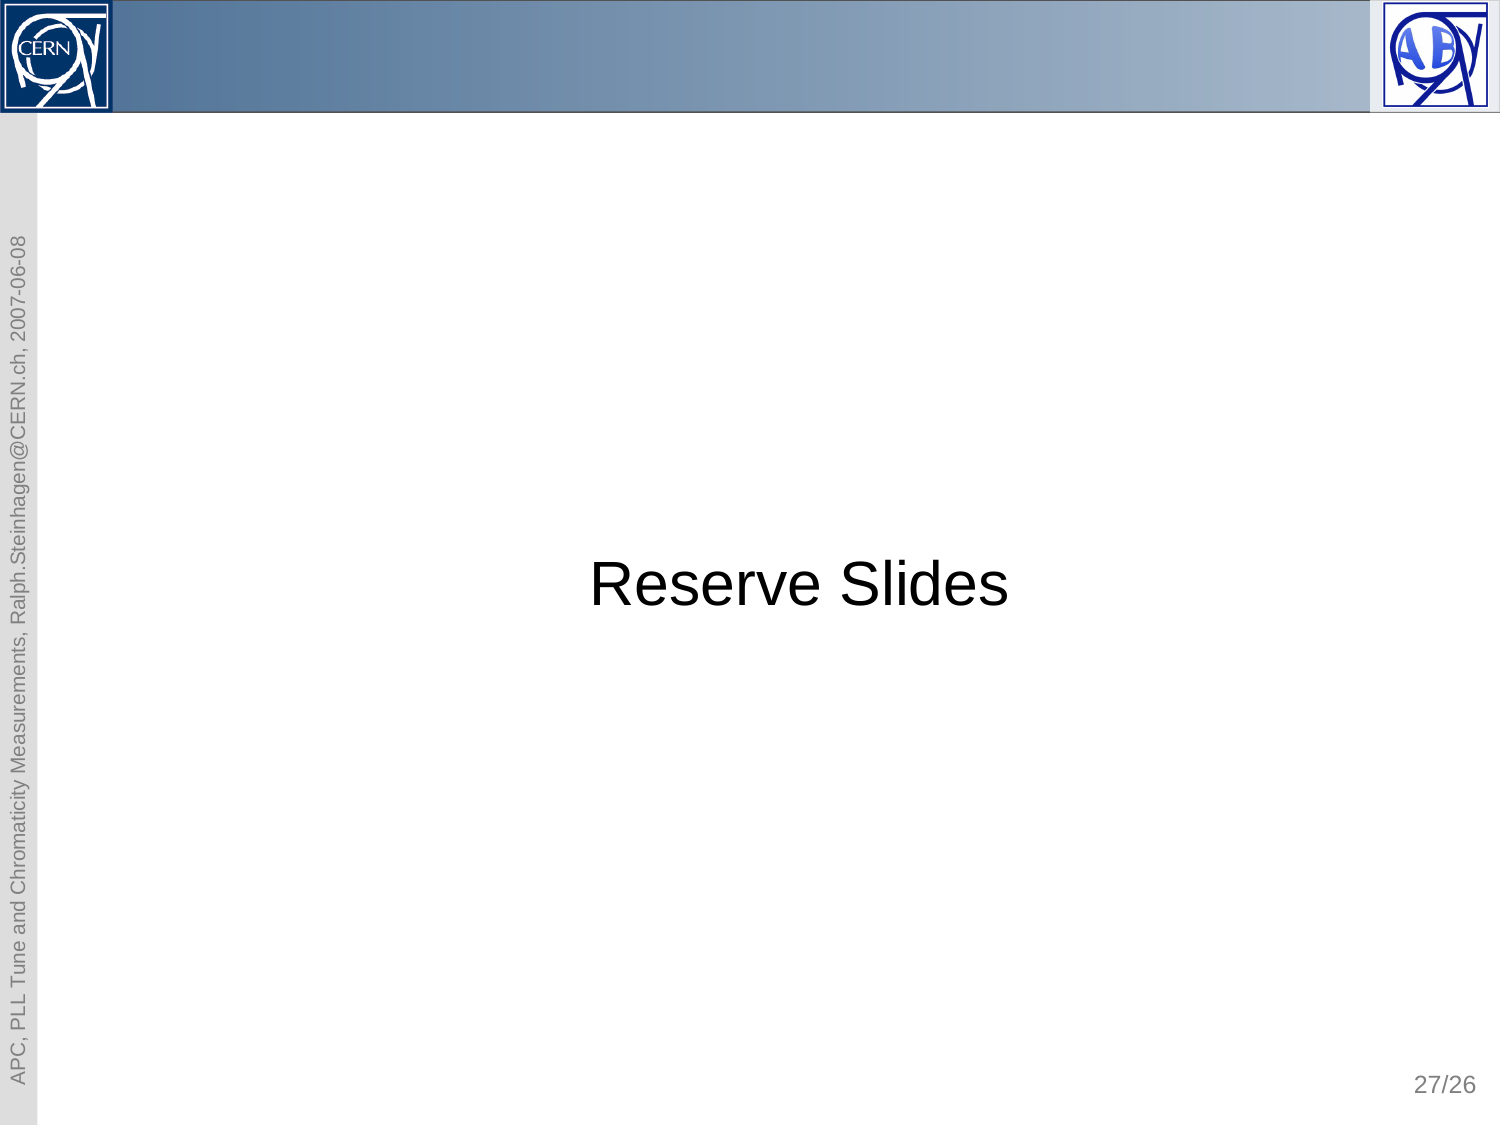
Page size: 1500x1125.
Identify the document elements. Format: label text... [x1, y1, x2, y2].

title [150, 0, 1201, 113]
subtitle Reserve Slides [87, 137, 1438, 1030]
picture [1382, 1, 1489, 108]
picture [0, 0, 113, 113]
